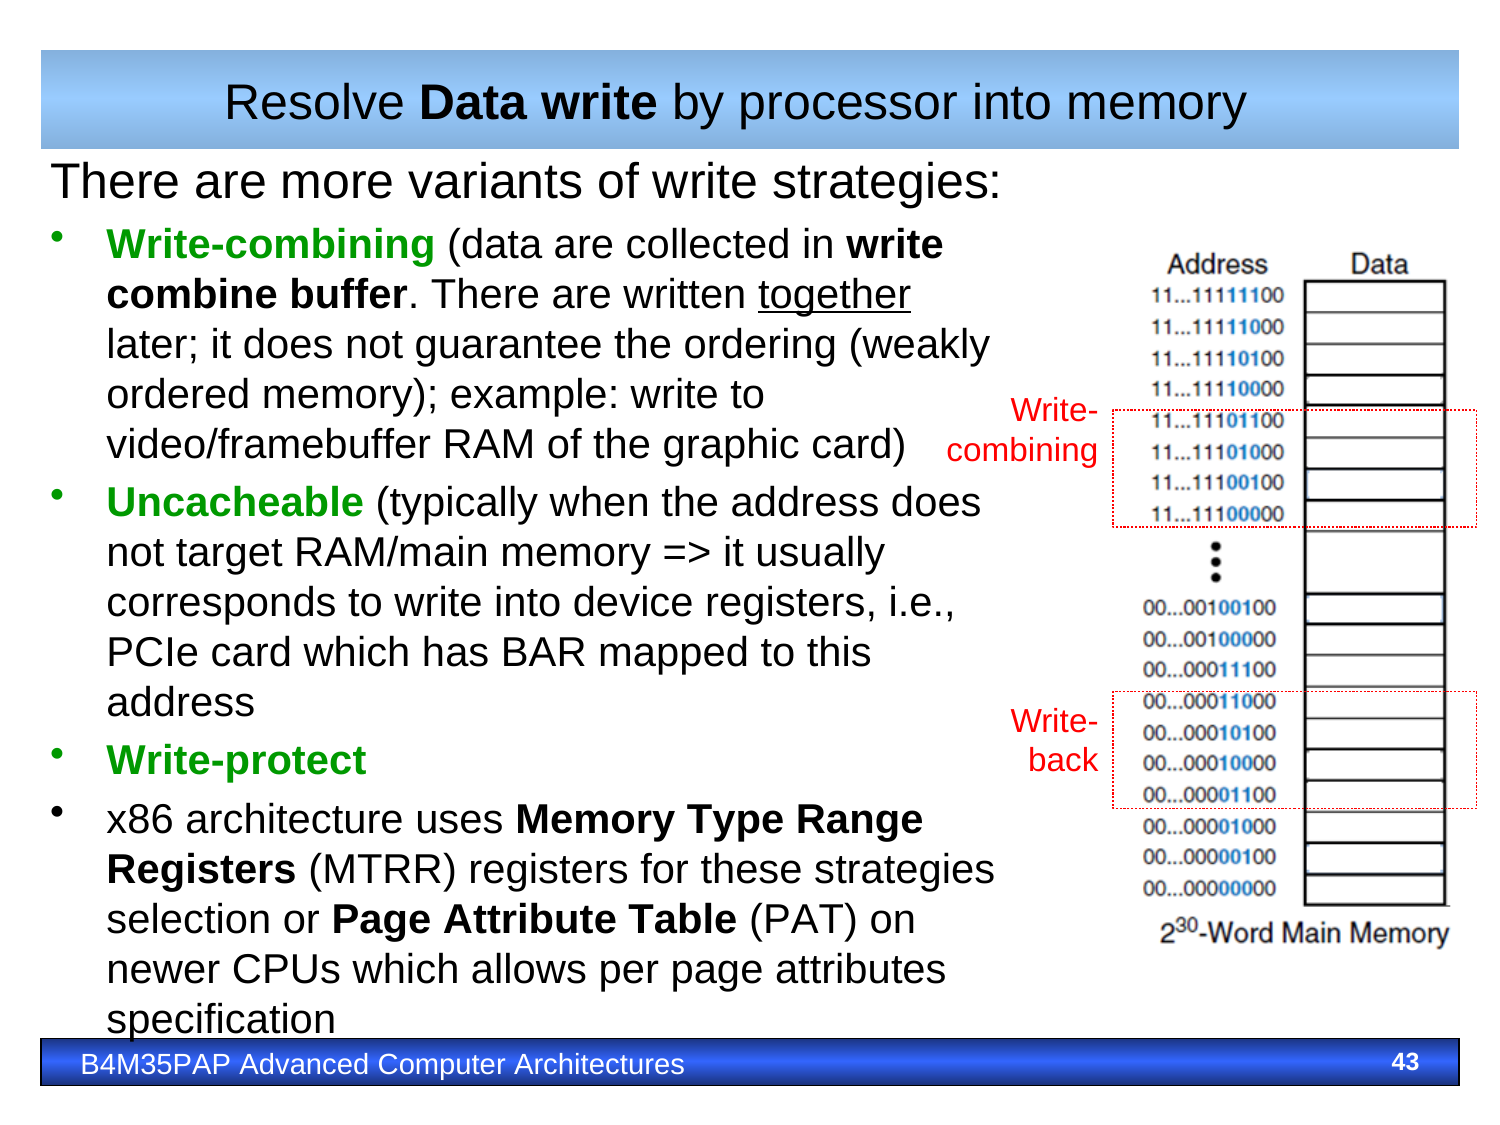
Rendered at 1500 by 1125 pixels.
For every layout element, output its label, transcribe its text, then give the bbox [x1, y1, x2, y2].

list There are more variants of write strategies: Write-combining (data are collected in write combine buffer. There are written together later; it does not guarantee the ordering (weakly ordered memory); example: write to video/framebuffer RAM of the graphic card) Uncacheable (typically when the address does not target RAM/main memory => it usually corresponds to write into device registers, i.e., PCIe card which has BAR mapped to this address Write-protect x86 architecture uses Memory Type Range Registers (MTRR) registers for these strategies selection or Page Attribute Table (PAT) on newer CPUs which allows per page attributes specification [35, 140, 1023, 968]
title Resolve Data write by processor into memory [41, 50, 1459, 149]
text_box Write-back [960, 691, 1114, 787]
text_box Write-combining [914, 380, 1114, 476]
picture [1125, 246, 1466, 951]
